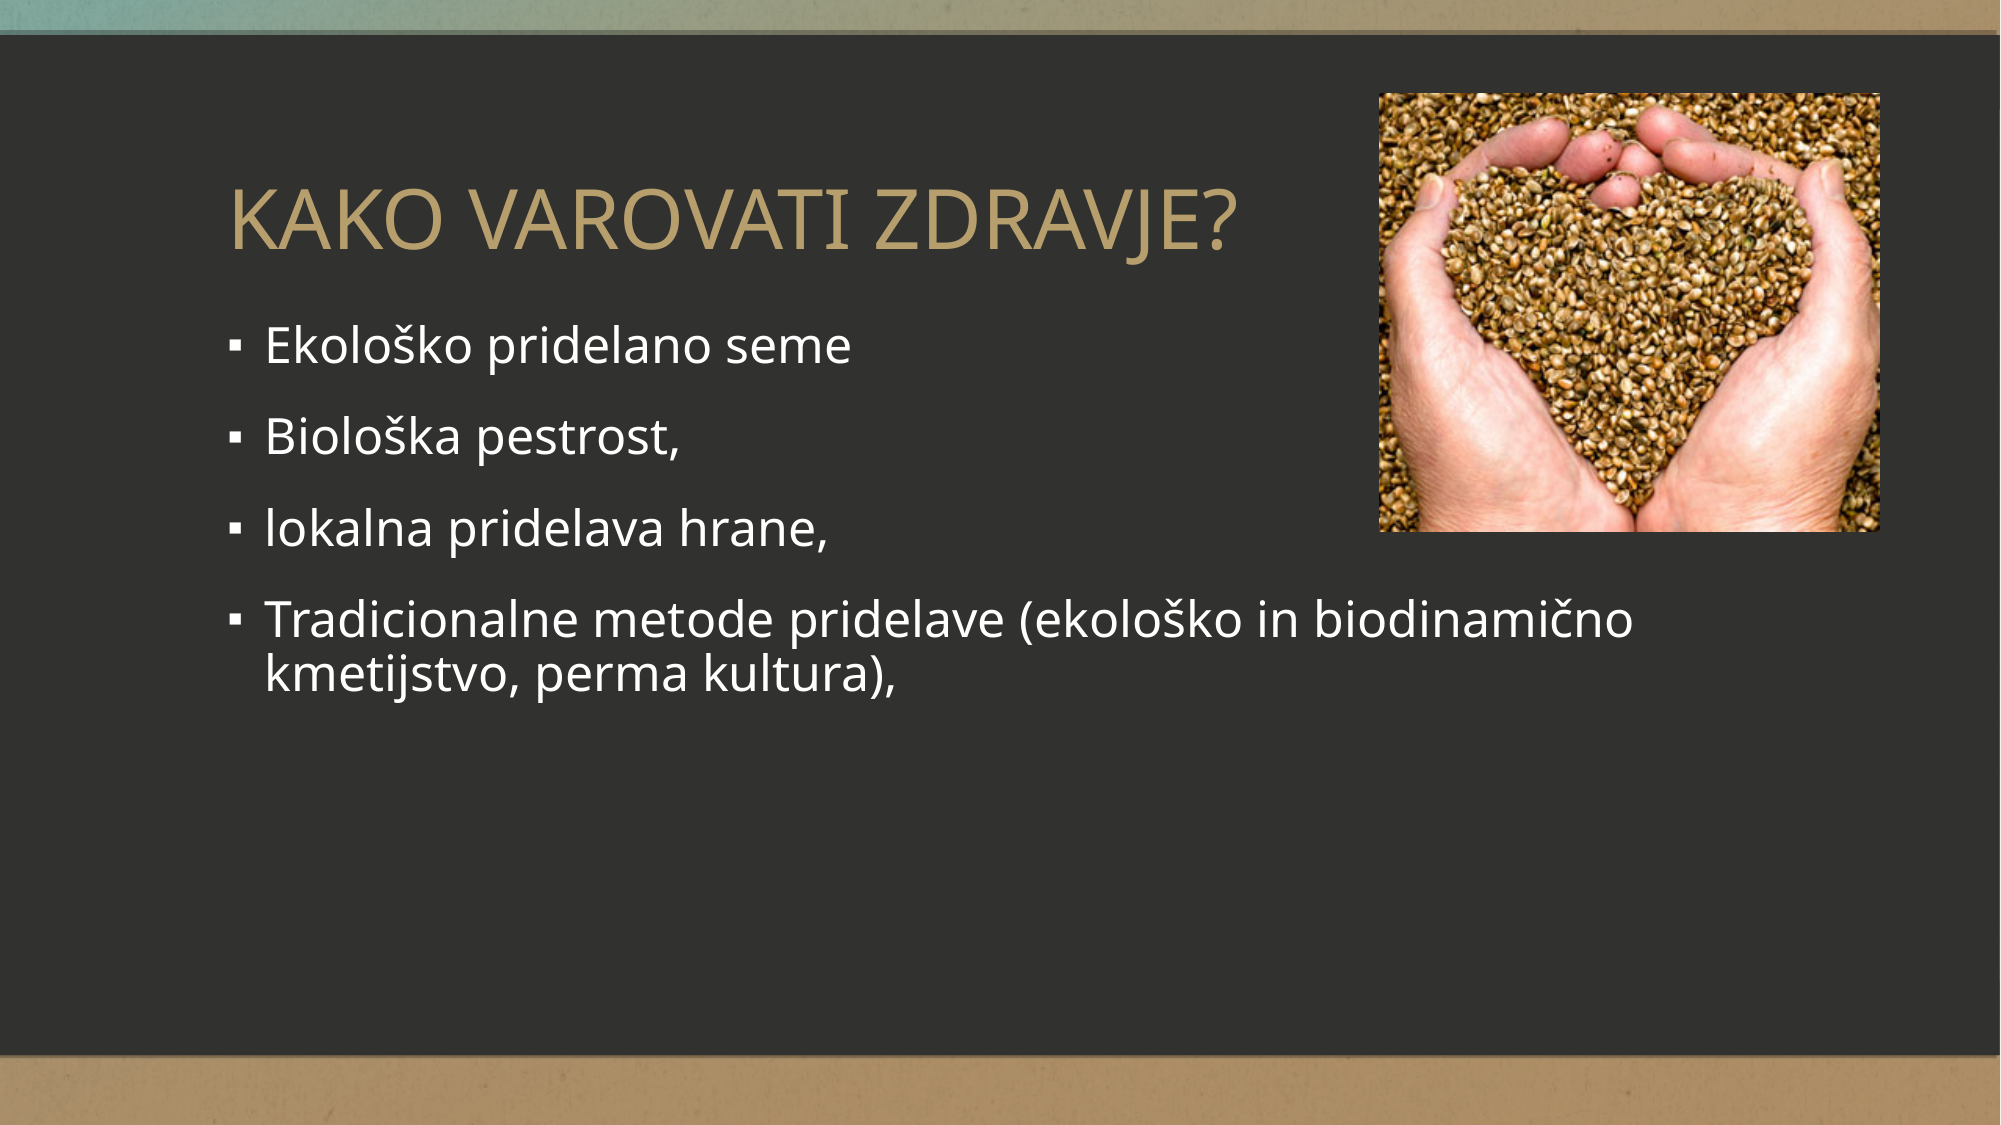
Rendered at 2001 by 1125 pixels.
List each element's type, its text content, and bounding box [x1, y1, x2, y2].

title KAKO VAROVATI ZDRAVJE? [212, 68, 1788, 275]
picture [0, 0, 2001, 1125]
picture [1379, 93, 1880, 532]
list Ekološko pridelano seme Biološka pestrost, lokalna pridelava hrane, Tradicionalne metode pridelave (ekološko in biodinamično kmetijstvo, perma kultura), [212, 312, 1788, 1013]
